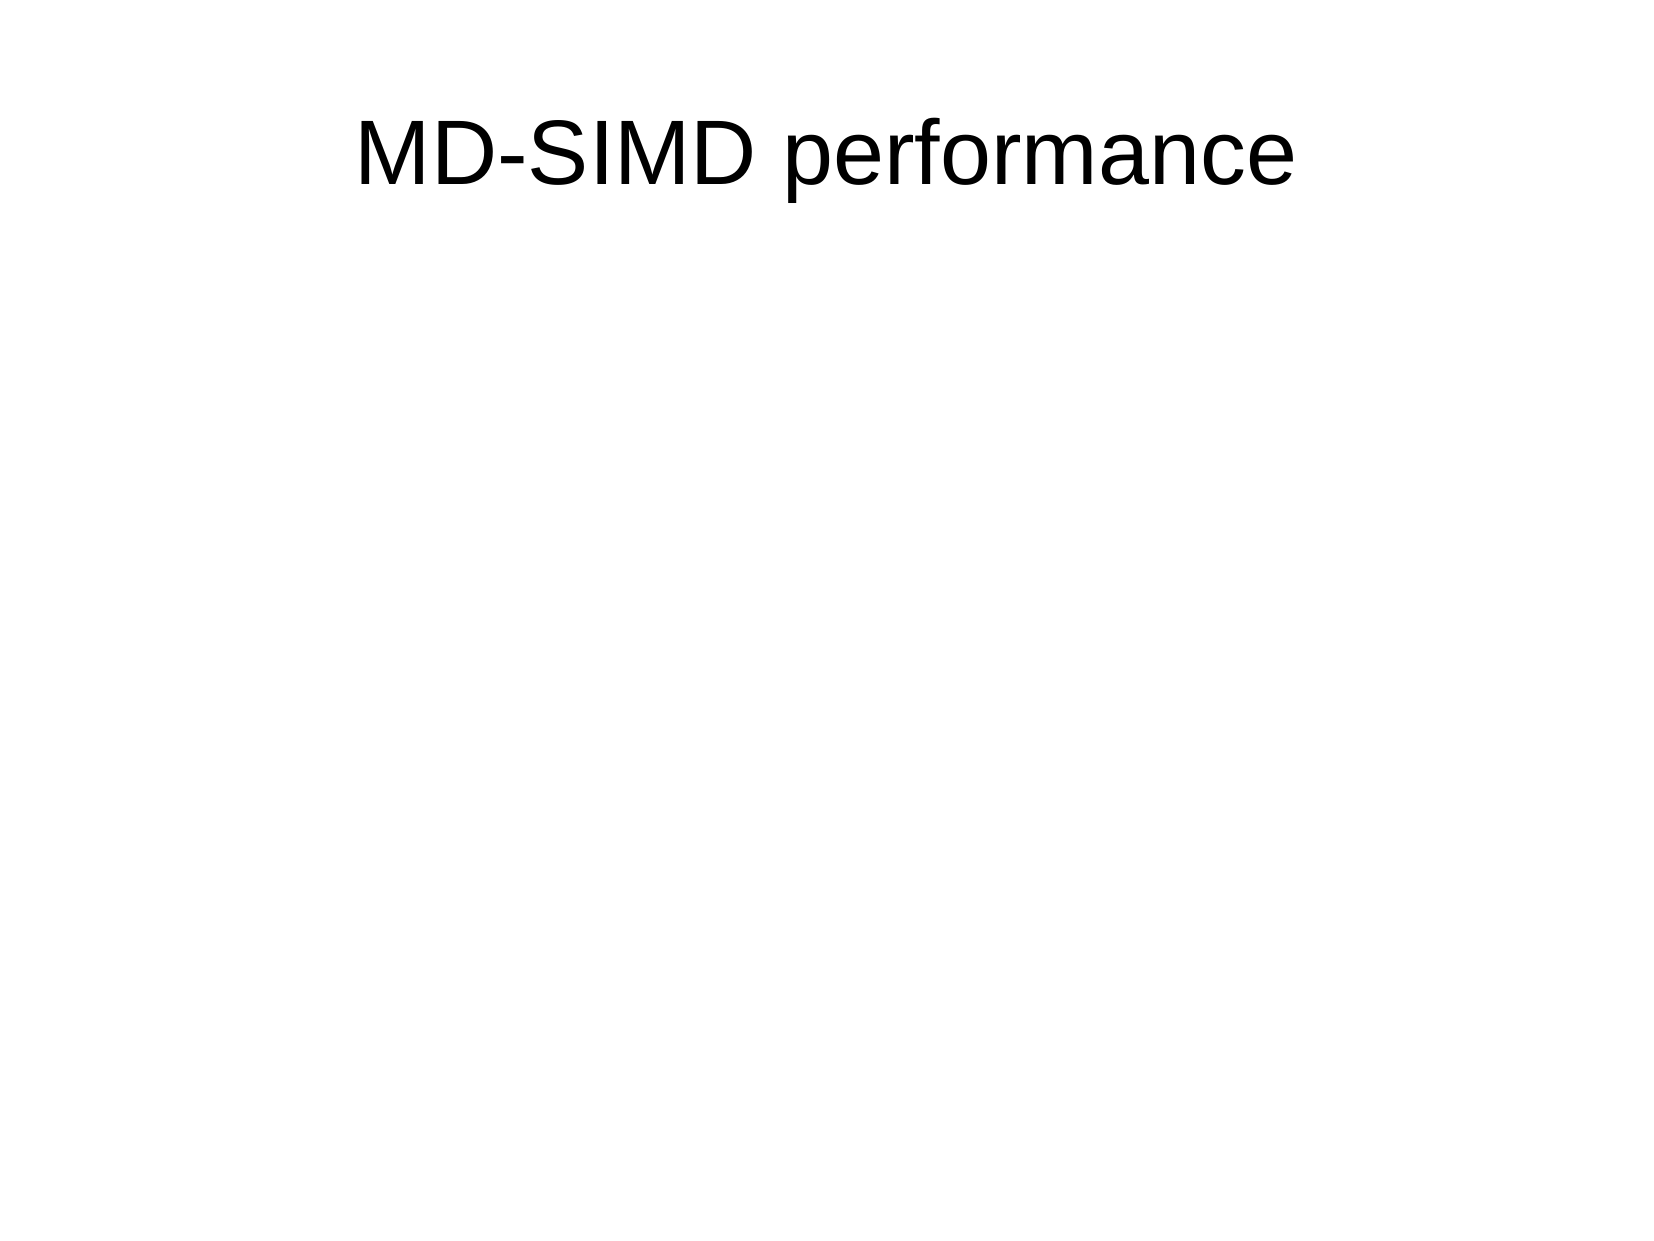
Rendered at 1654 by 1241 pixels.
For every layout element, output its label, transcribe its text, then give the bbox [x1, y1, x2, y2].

title MD-SIMD performance [82, 49, 1571, 257]
